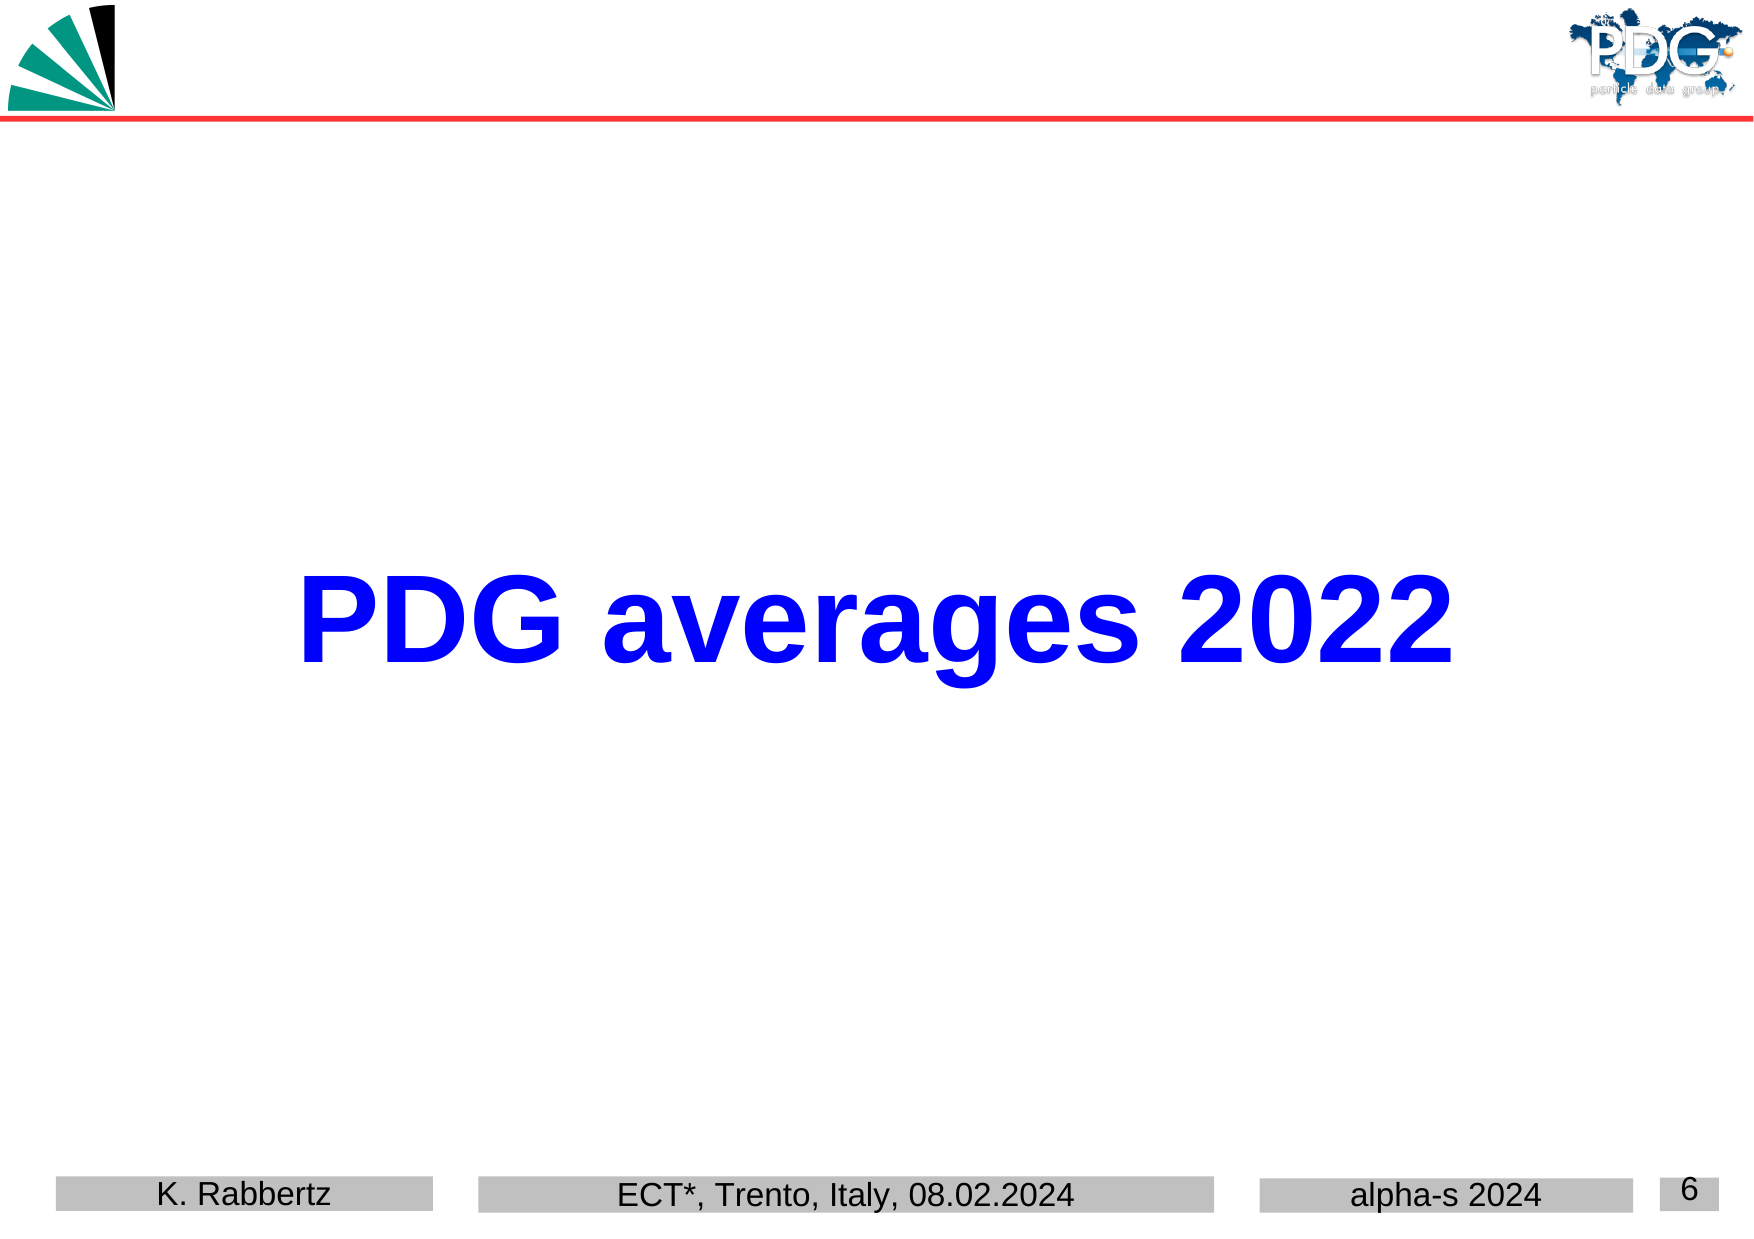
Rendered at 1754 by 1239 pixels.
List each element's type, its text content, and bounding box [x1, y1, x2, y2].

picture [8, 5, 115, 112]
text_box PDG averages 2022 [284, 543, 1469, 696]
picture [1566, 6, 1746, 108]
